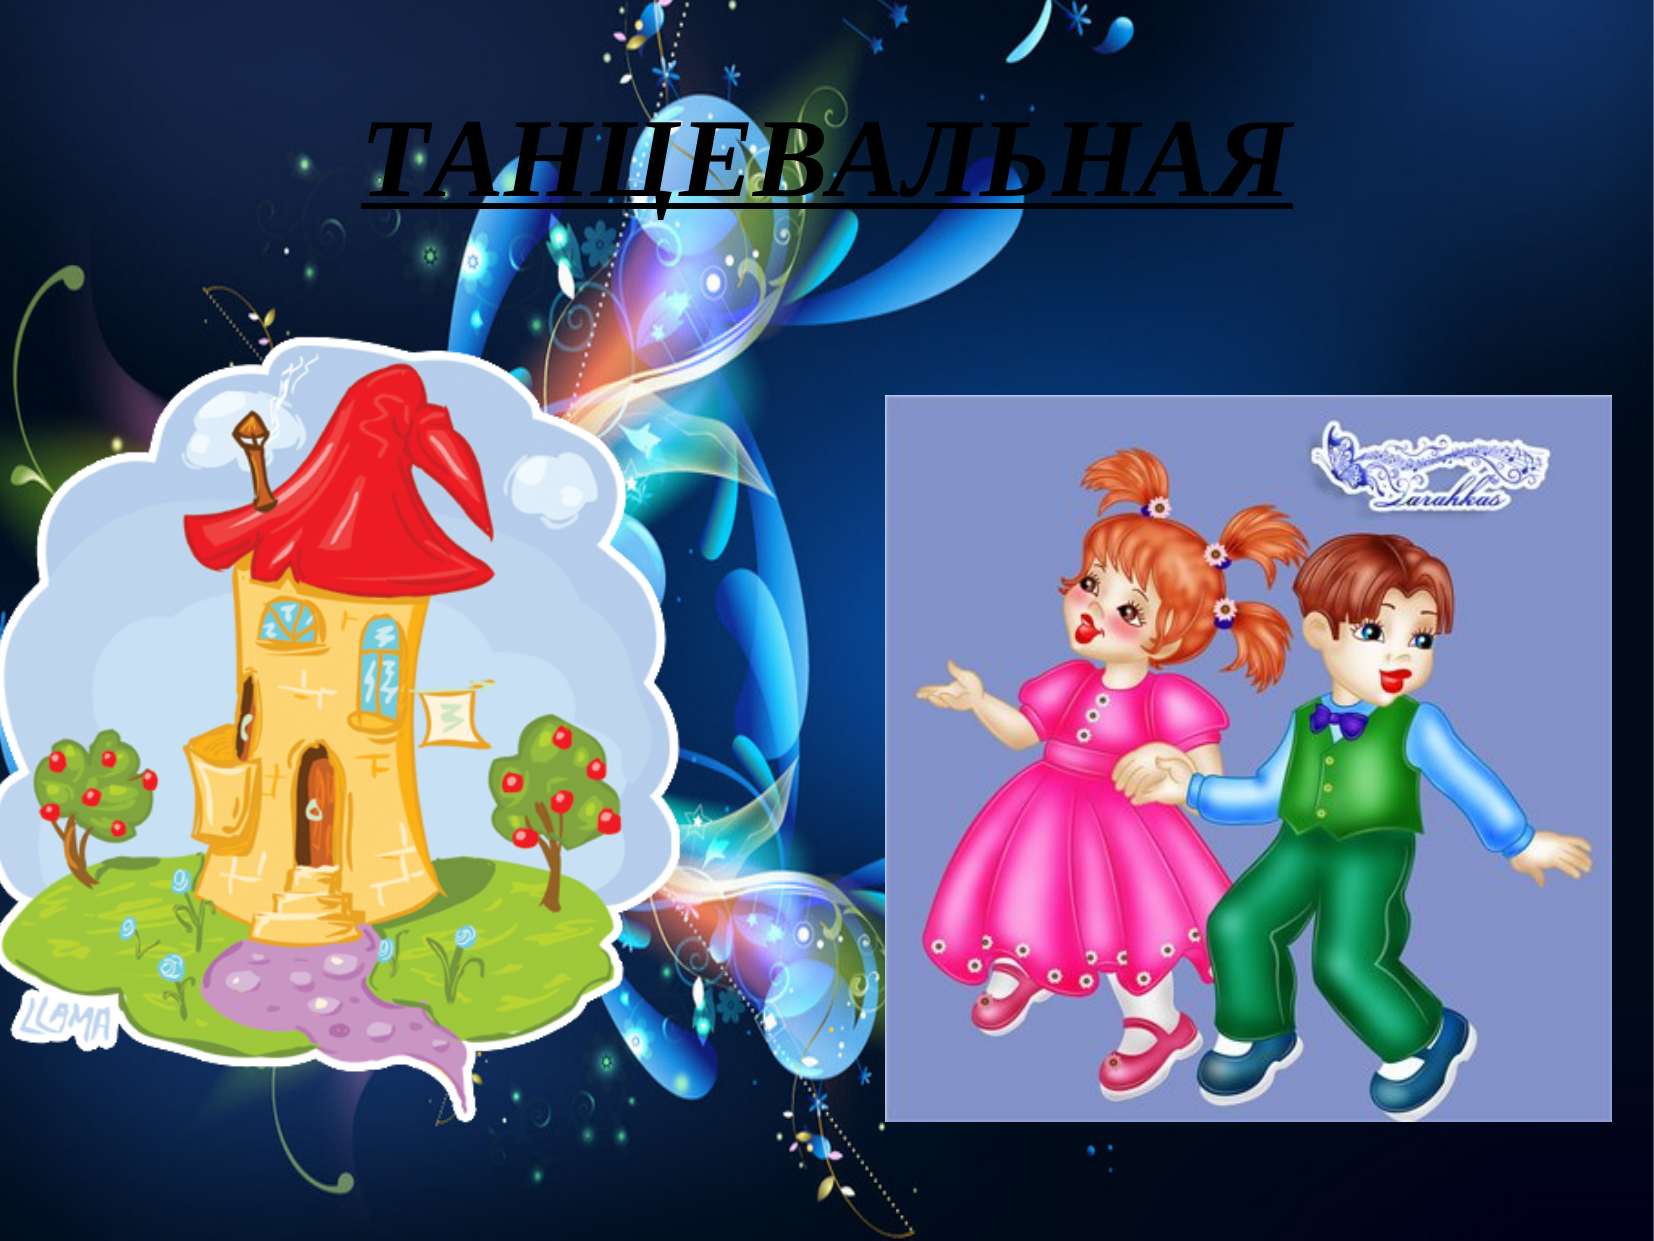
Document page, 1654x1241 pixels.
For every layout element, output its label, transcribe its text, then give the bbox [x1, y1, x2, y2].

title ТАНЦЕВАЛЬНАЯ [82, 55, 1571, 263]
picture [0, 0, 1654, 1241]
